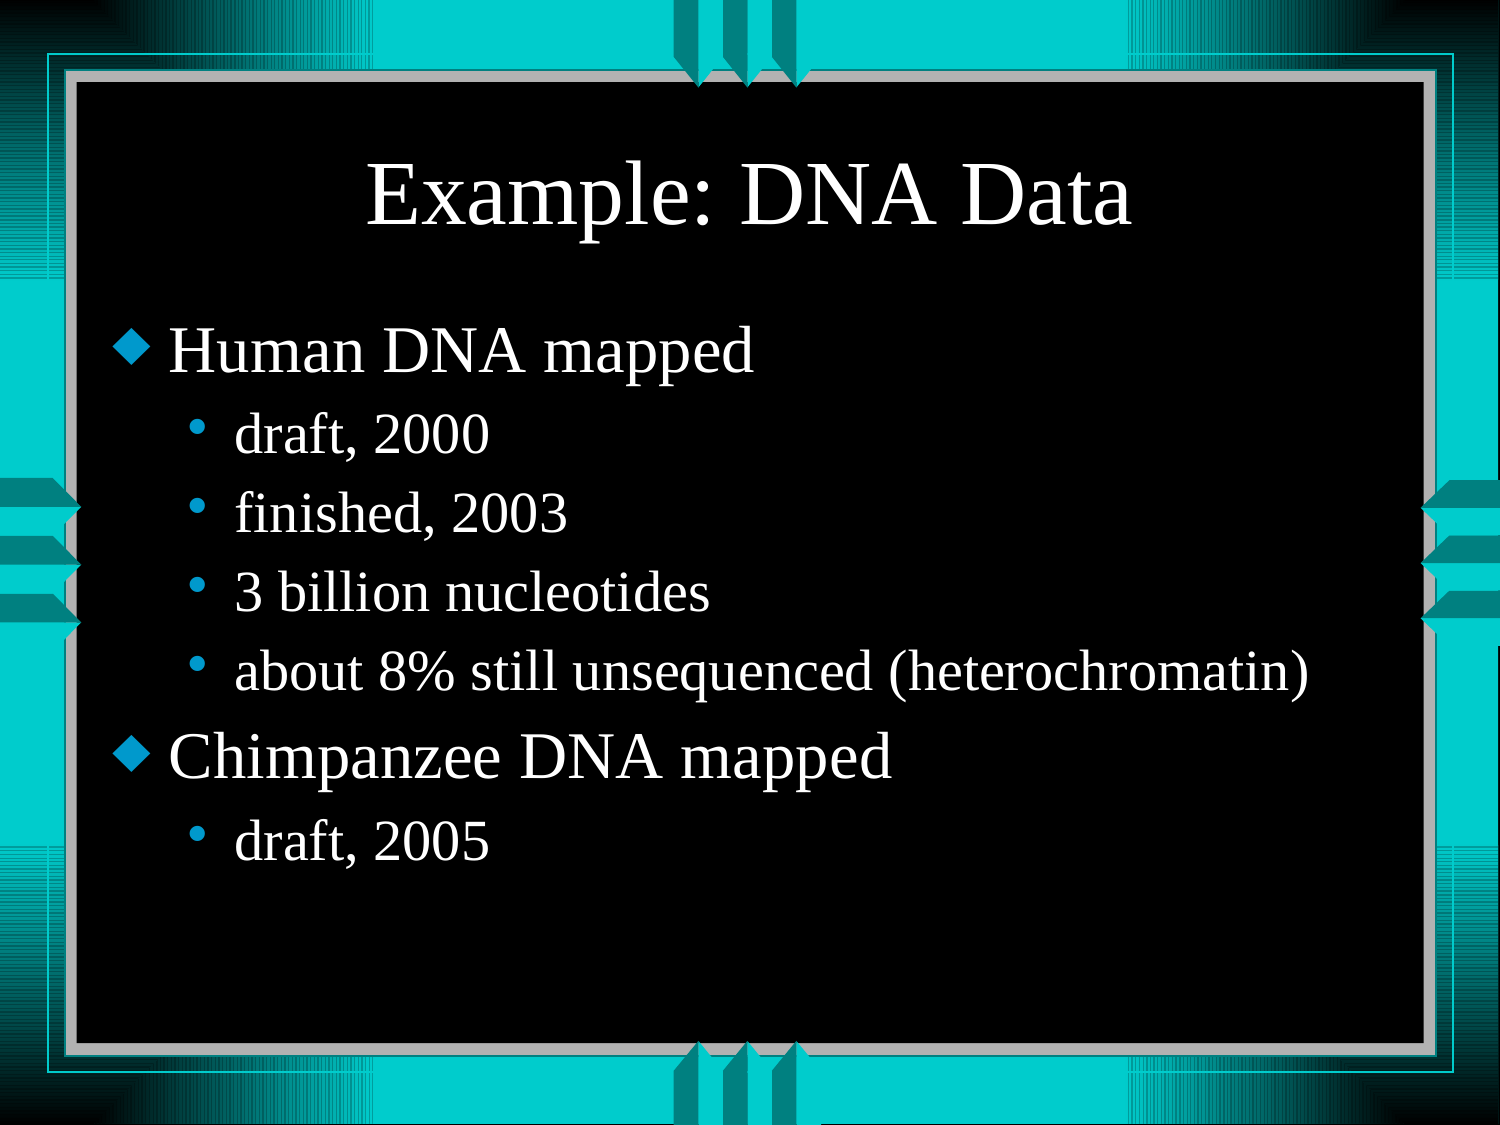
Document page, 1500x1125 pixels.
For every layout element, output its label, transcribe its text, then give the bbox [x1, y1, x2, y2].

list Human DNA mapped draft, 2000 finished, 2003 3 billion nucleotides about 8% still unsequenced (heterochromatin) Chimpanzee DNA mapped draft, 2005 [112, 312, 1388, 988]
title Example: DNA Data [112, 99, 1388, 288]
